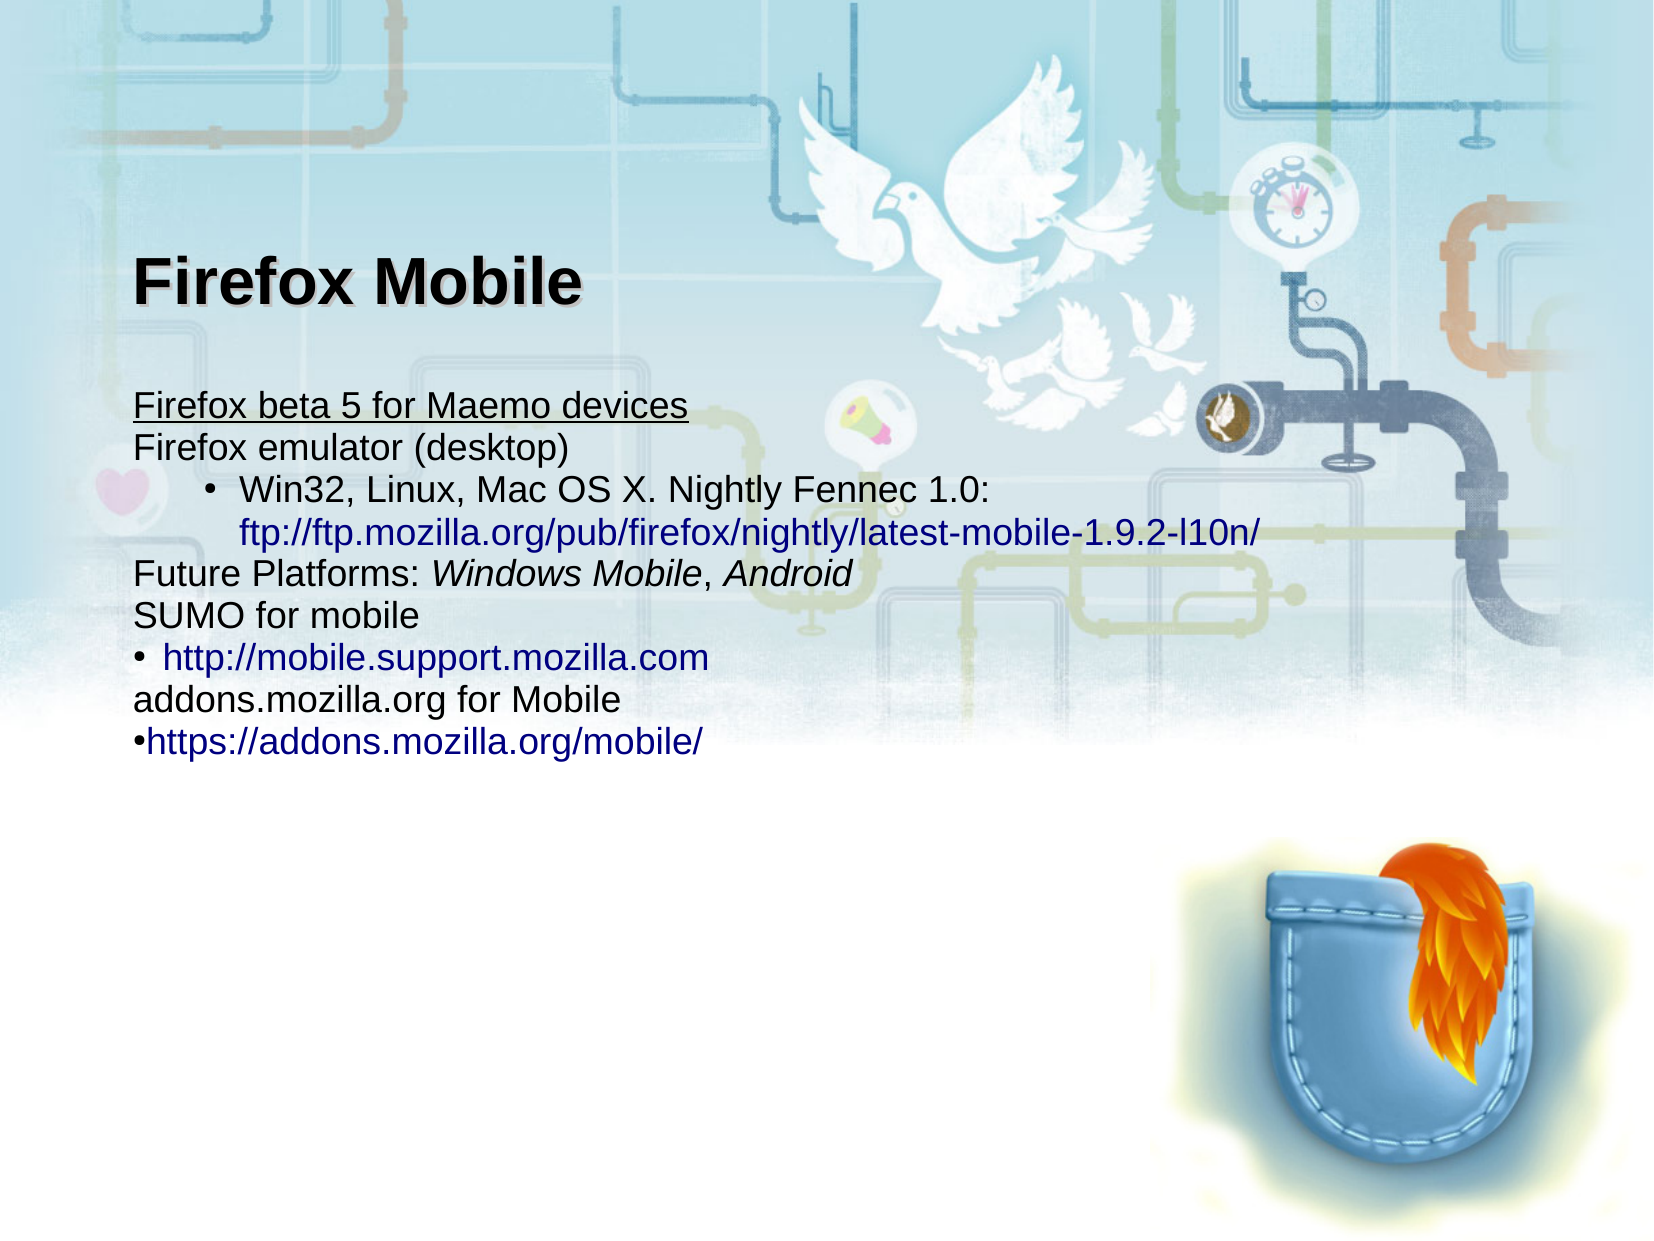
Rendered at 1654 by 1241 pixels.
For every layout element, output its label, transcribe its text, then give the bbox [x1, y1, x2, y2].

text_box Firefox beta 5 for Maemo devices Firefox emulator (desktop) Win32, Linux, Mac OS X. Nightly Fennec 1.0: ftp://ftp.mozilla.org/pub/firefox/nightly/latest-mobile-1.9.2-l10n/ Future Platforms: Windows Mobile, Android SUMO for mobile http://mobile.support.mozilla.com addons.mozilla.org for Mobile https://addons.mozilla.org/mobile/ [118, 377, 1625, 1174]
picture [1150, 837, 1654, 1241]
text_box Firefox Mobile [118, 236, 1182, 385]
picture [0, 0, 1654, 745]
